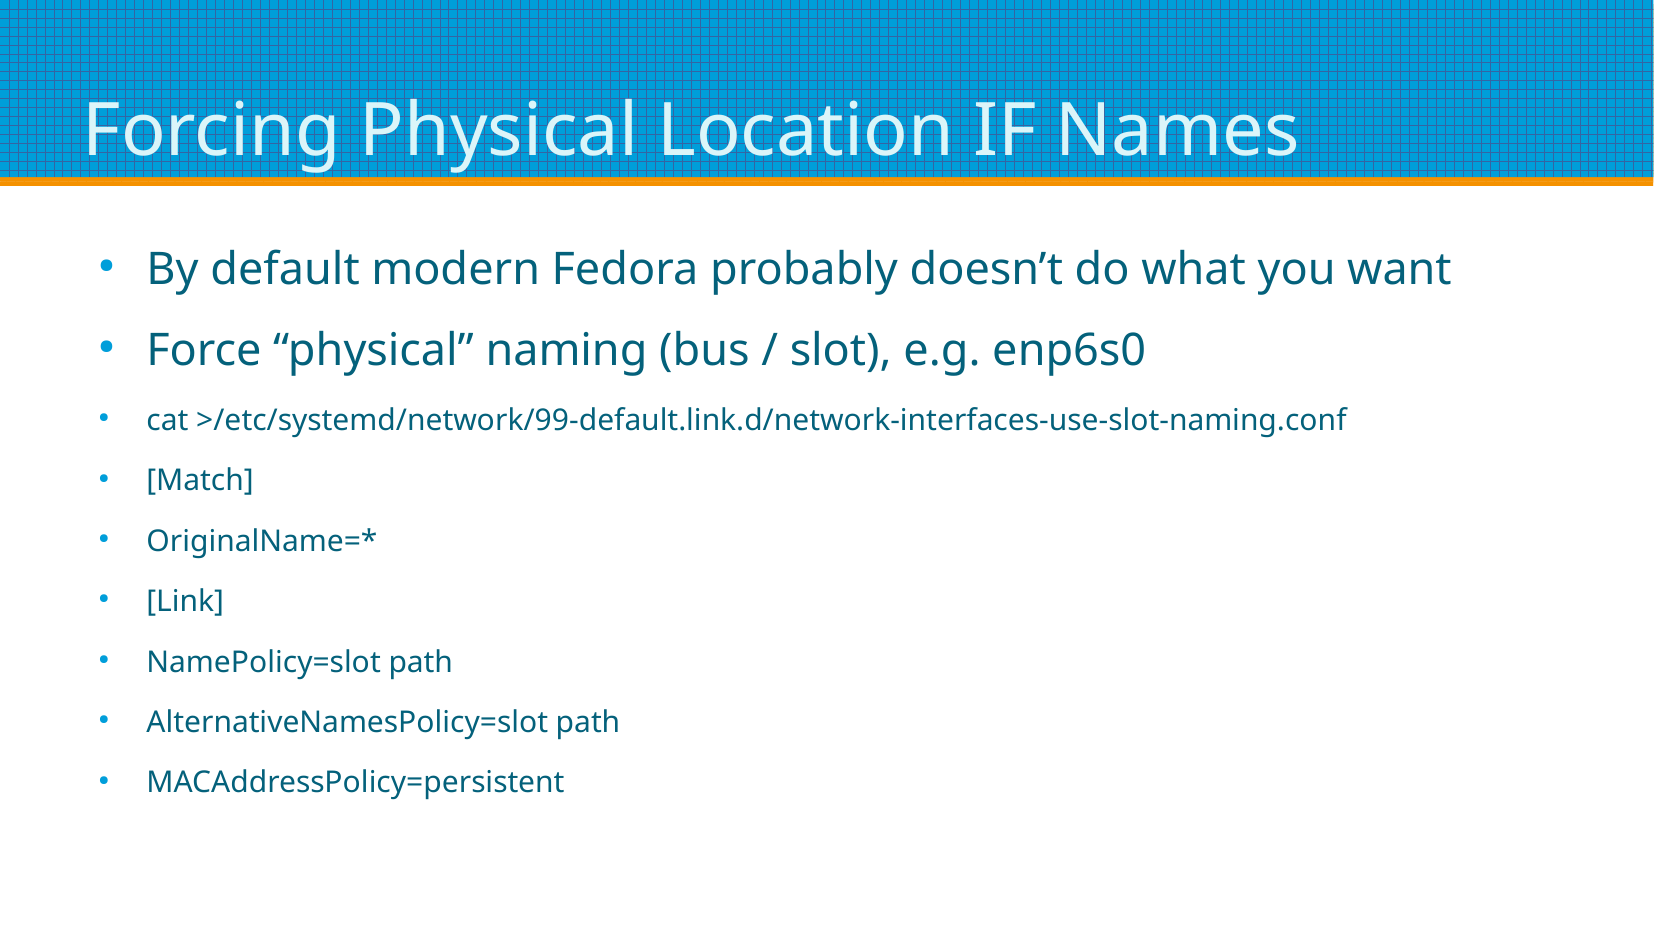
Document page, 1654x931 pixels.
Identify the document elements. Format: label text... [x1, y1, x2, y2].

title Forcing Physical Location IF Names [82, 14, 1571, 178]
list By default modern Fedora probably doesn’t do what you want Force “physical” naming (bus / slot), e.g. enp6s0 cat >/etc/systemd/network/99-default.link.d/network-interfaces-use-slot-naming.conf [Match] OriginalName=* [Link] NamePolicy=slot path AlternativeNamesPolicy=slot path MACAddressPolicy=persistent [82, 236, 1571, 813]
